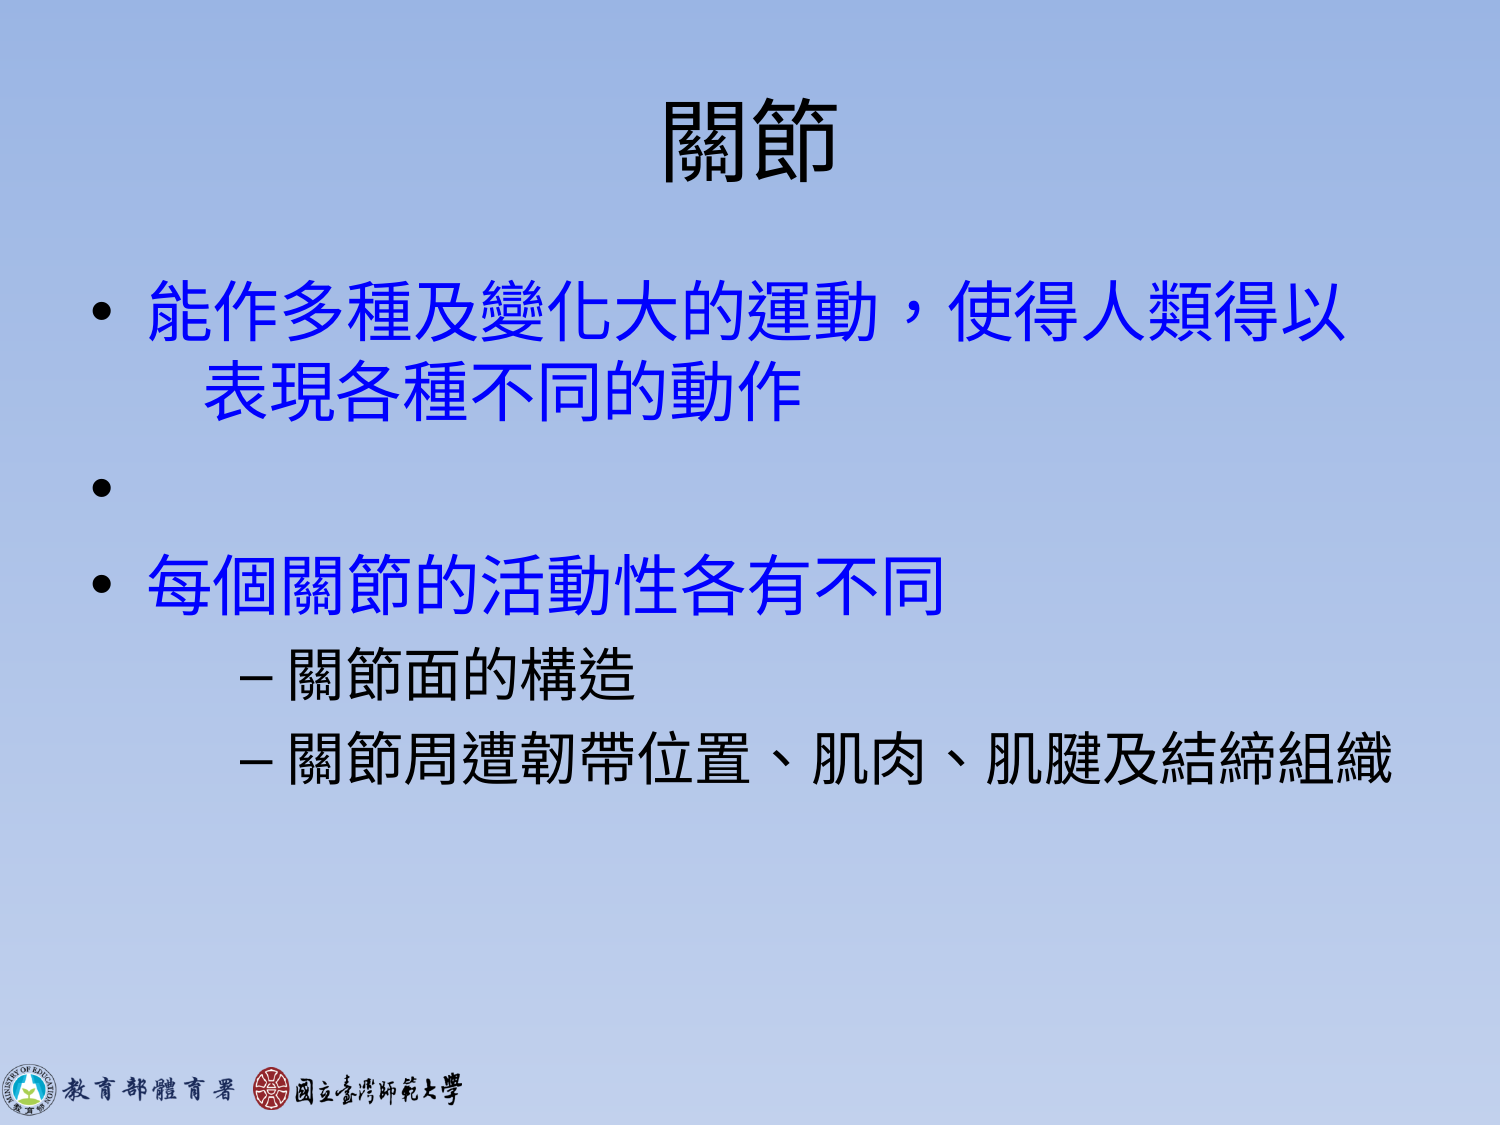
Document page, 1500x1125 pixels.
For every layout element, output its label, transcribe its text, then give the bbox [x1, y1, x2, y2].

title 關節 [75, 45, 1426, 233]
list 能作多種及變化大的運動，使得人類得以表現各種不同的動作 每個關節的活動性各有不同 關節面的構造 關節周遭韌帶位置、肌肉、肌腱及結締組織 [75, 262, 1426, 1005]
